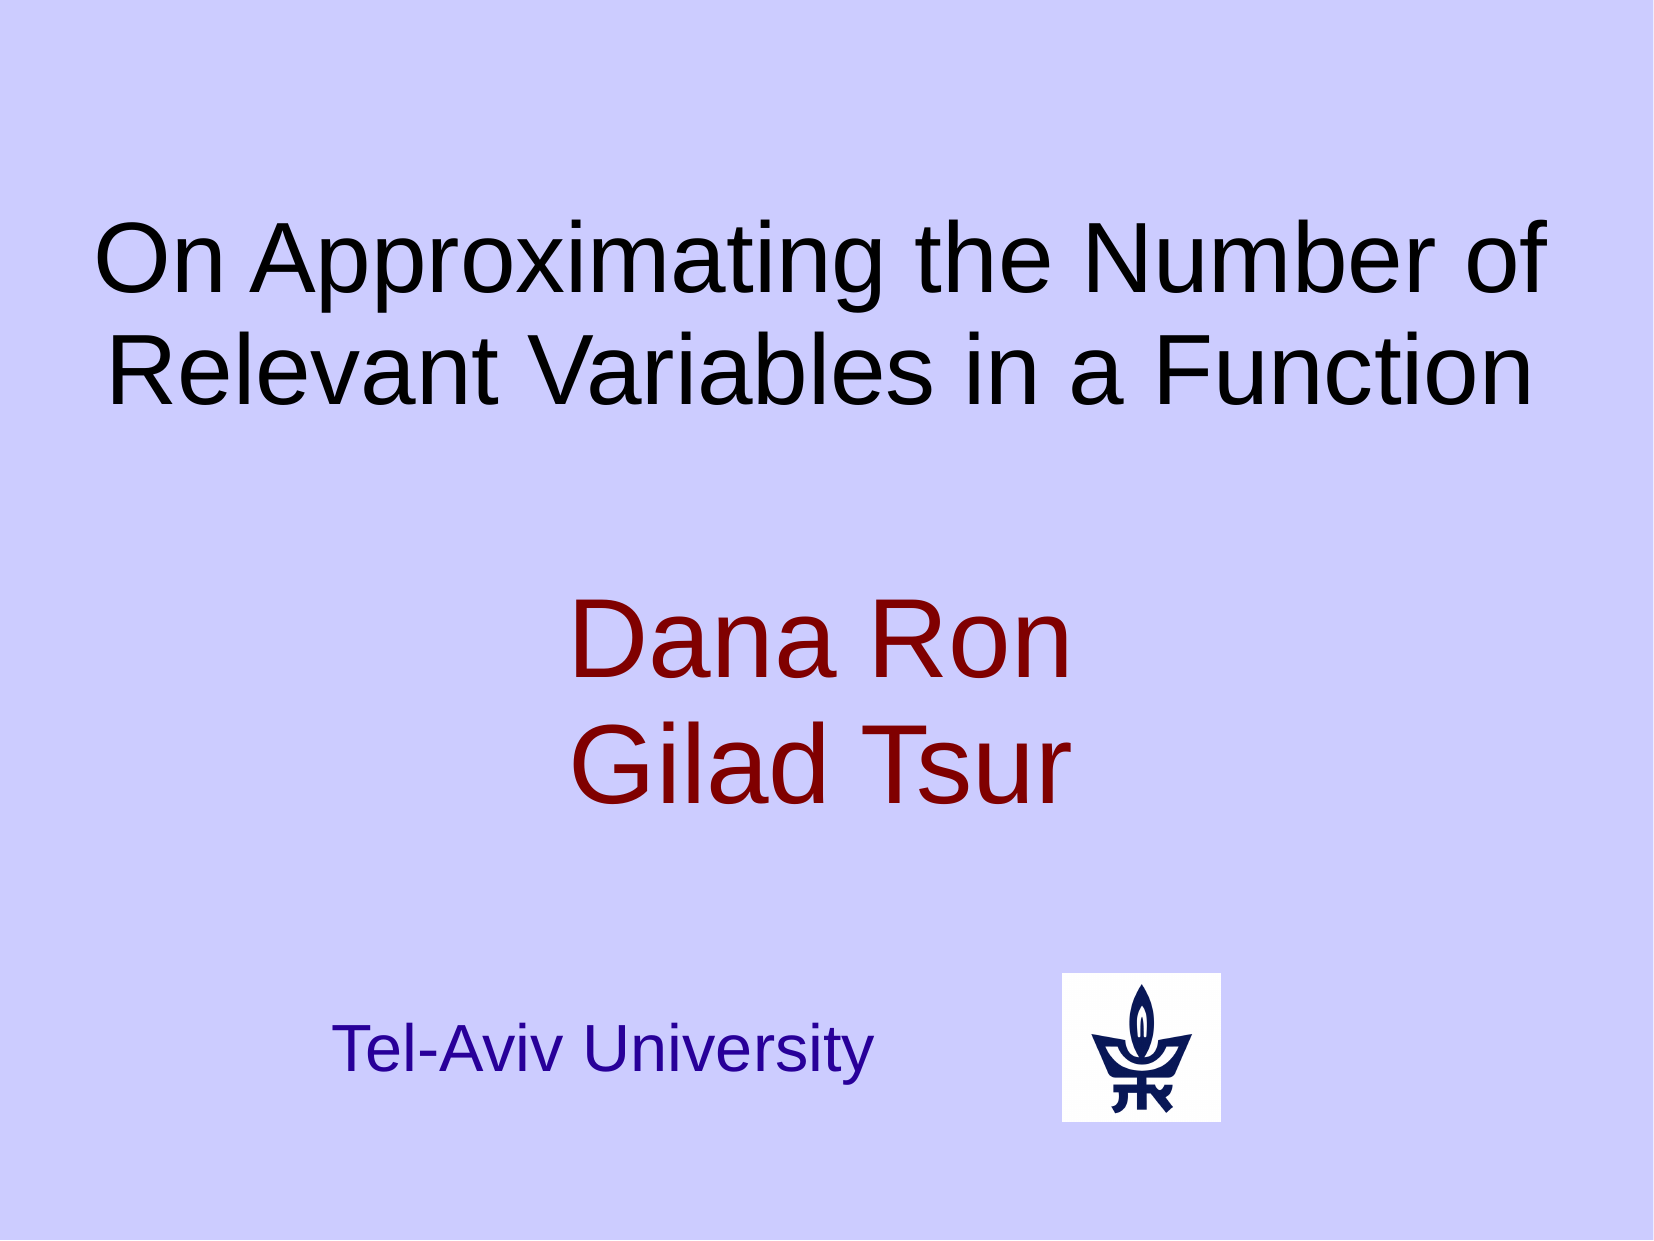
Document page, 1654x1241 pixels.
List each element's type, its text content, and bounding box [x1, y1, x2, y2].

title On Approximating the Number of Relevant Variables in a Function [76, 201, 1565, 426]
title Dana Ron Gilad Tsur [76, 575, 1565, 827]
picture [1062, 973, 1221, 1123]
text_box Tel-Aviv University [236, 1003, 972, 1094]
